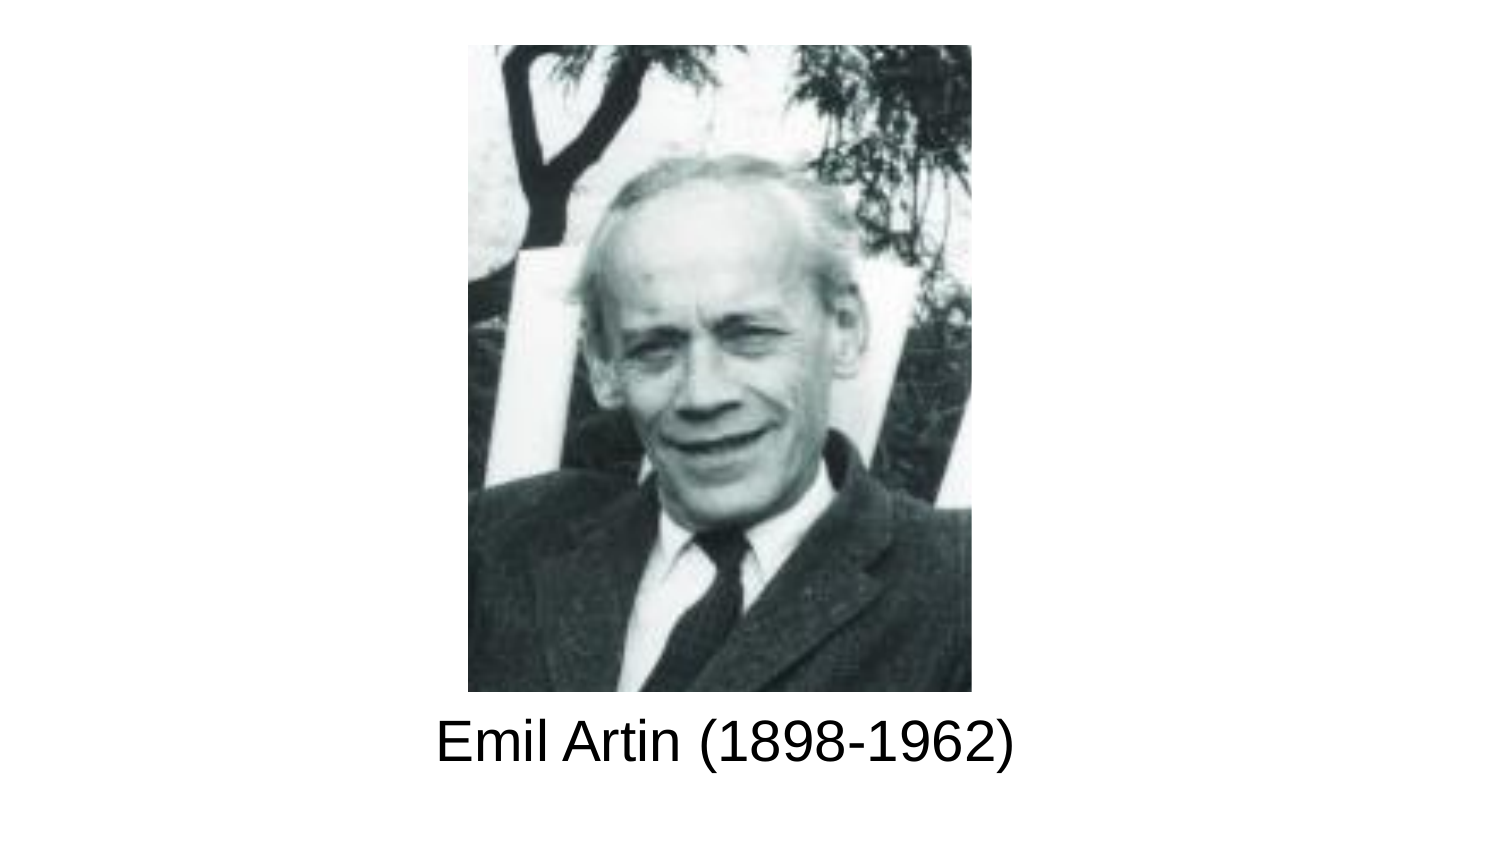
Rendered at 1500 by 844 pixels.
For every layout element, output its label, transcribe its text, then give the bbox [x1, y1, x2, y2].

title Emil Artin (1898-1962) [420, 688, 1121, 783]
picture [468, 45, 972, 692]
